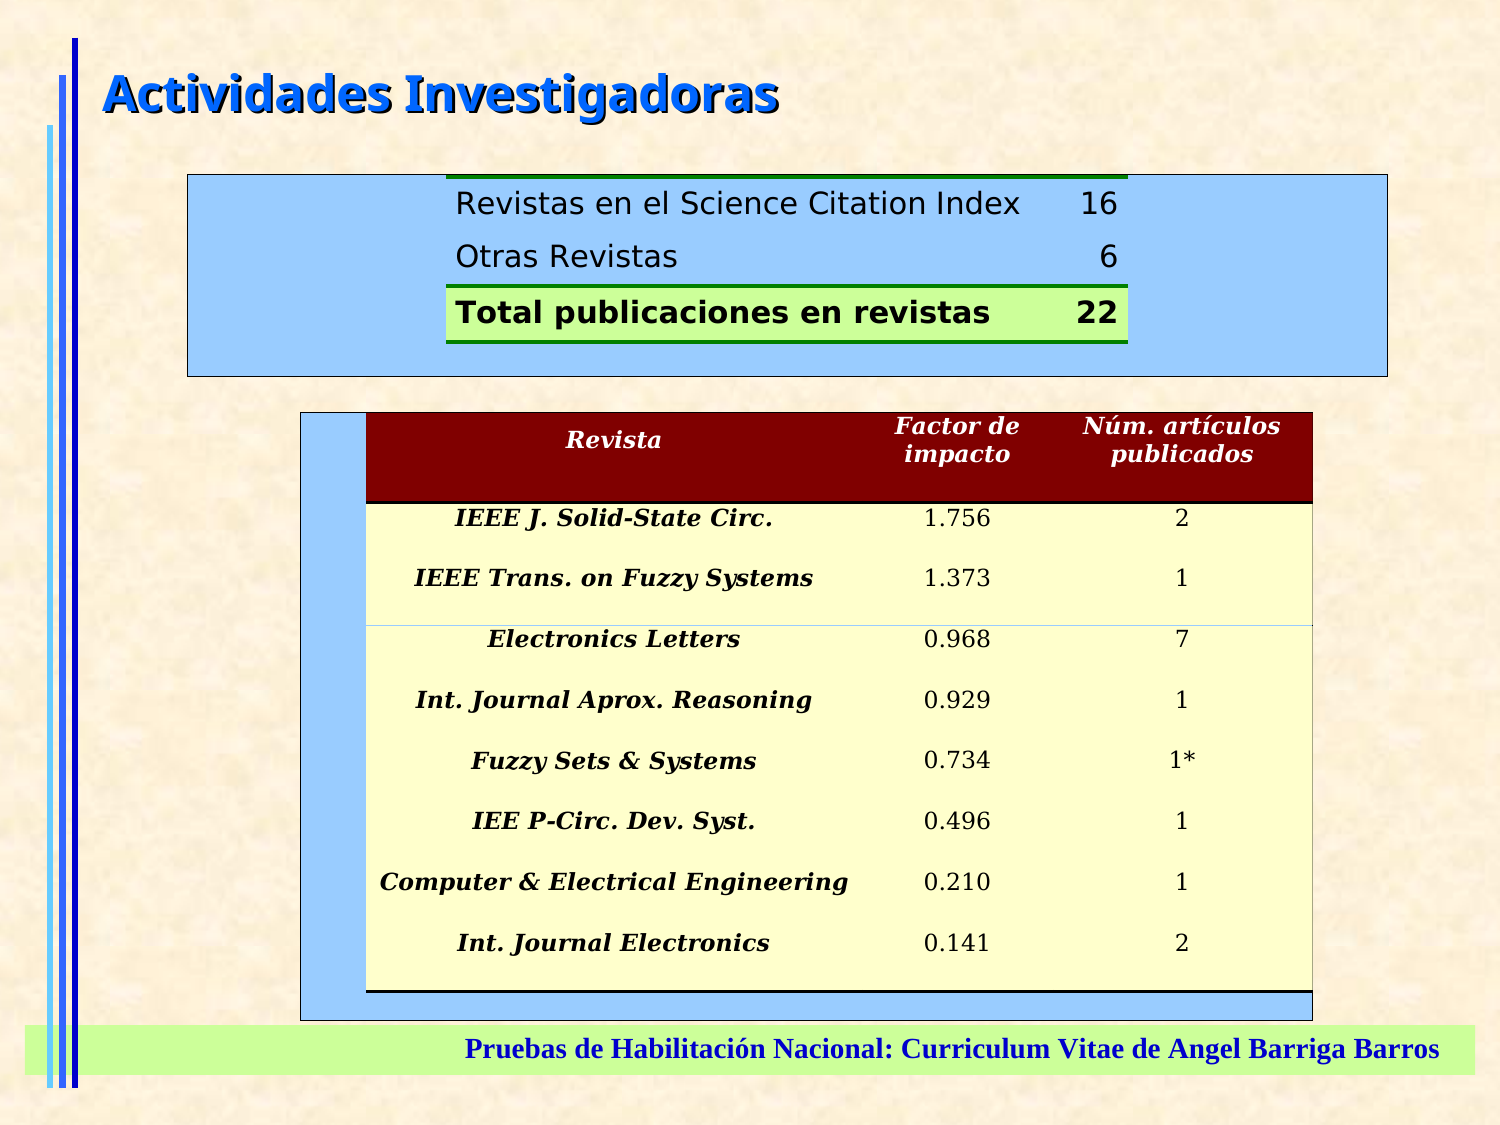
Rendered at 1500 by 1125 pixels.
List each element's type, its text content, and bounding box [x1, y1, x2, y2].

text_box Actividades Investigadoras [87, 49, 794, 134]
picture [0, 0, 1500, 1125]
chart [300, 412, 1313, 1021]
chart [187, 174, 1388, 377]
